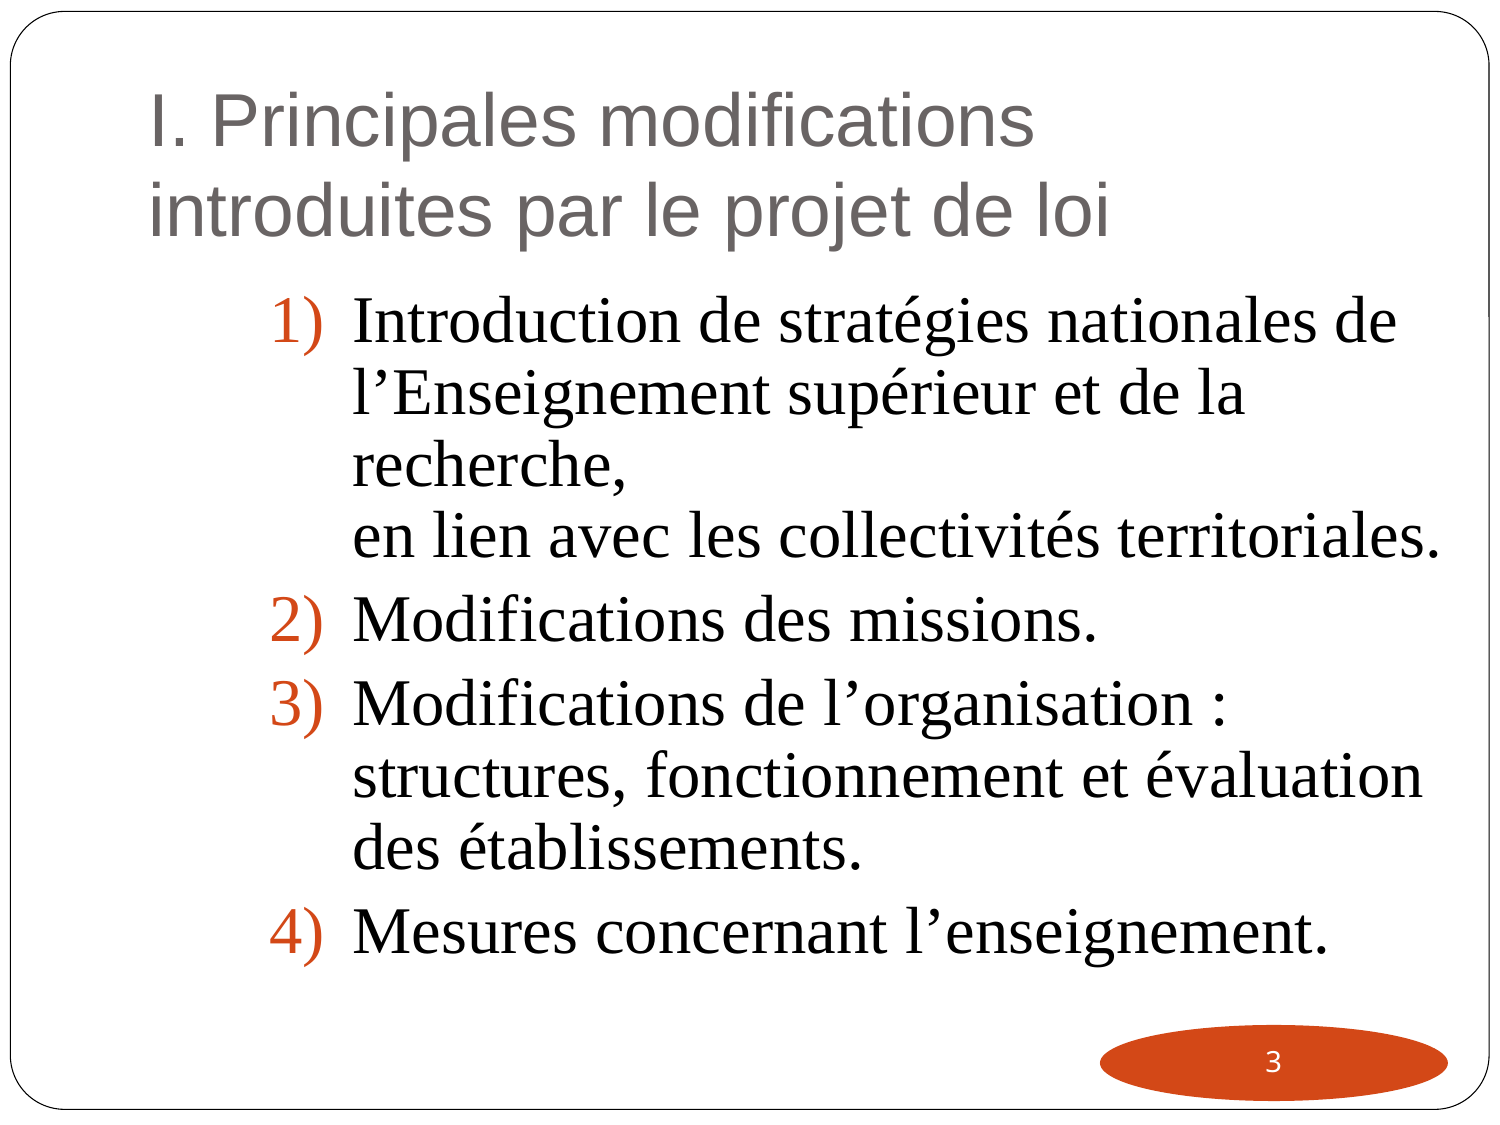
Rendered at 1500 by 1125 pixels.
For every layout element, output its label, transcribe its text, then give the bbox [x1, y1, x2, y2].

text_box Introduction de stratégies nationales de l’Enseignement supérieur et de la recherche, en lien avec les collectivités territoriales. Modifications des missions. Modifications de l’organisation : structures, fonctionnement et évaluation des établissements. Mesures concernant l’enseignement. [269, 212, 1500, 1040]
text_box <numéro> [1099, 1024, 1448, 1102]
text_box I. Principales modifications introduites par le projet de loi [133, 63, 1365, 267]
